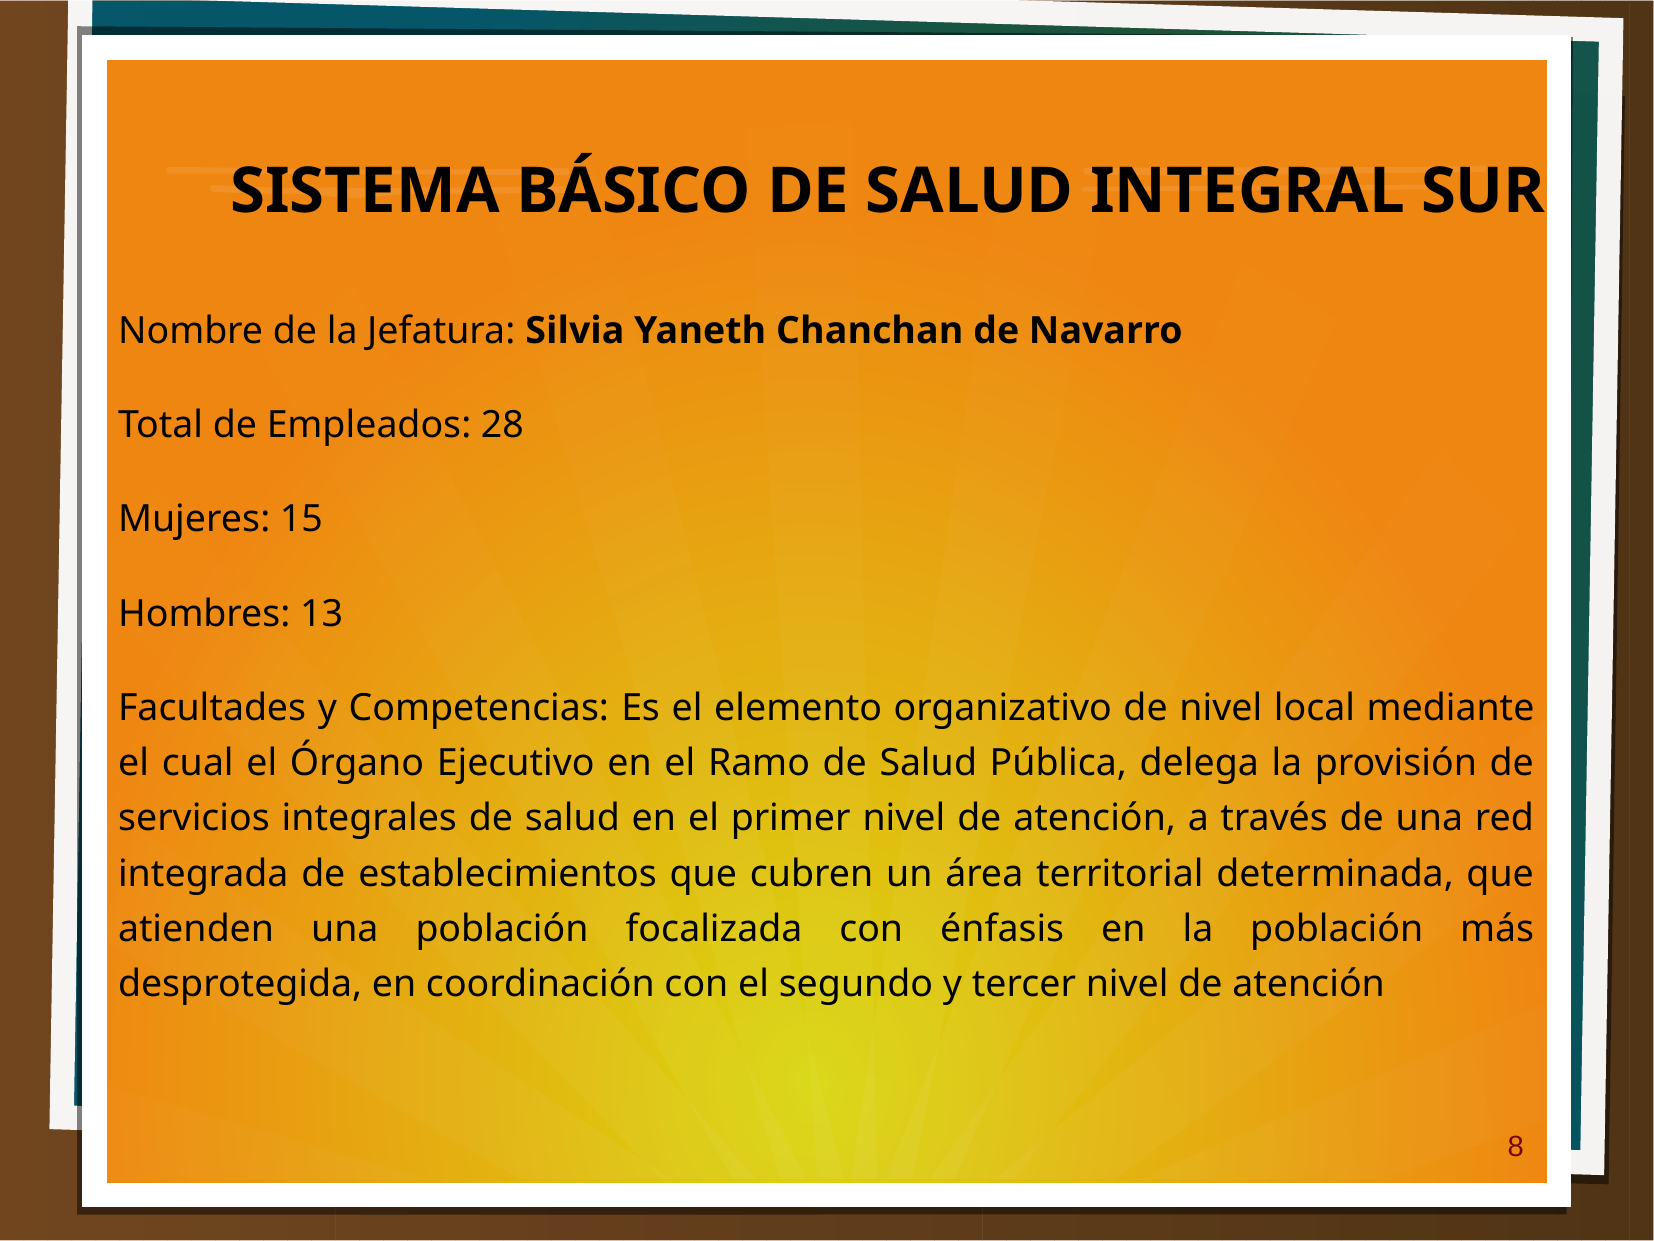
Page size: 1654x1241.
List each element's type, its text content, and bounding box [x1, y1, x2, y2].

title SISTEMA BÁSICO DE SALUD INTEGRAL SUR [224, 30, 1553, 246]
text_box Nombre de la Jefatura: Silvia Yaneth Chanchan de Navarro Total de Empleados: 28 Mujeres: 15 Hombres: 13 Facultades y Competencias: Es el elemento organizativo de nivel local mediante el cual el Órgano Ejecutivo en el Ramo de Salud Pública, delega la provisión de servicios integrales de salud en el primer nivel de atención, a través de una red integrada de establecimientos que cubren un área territorial determinada, que atienden una población focalizada con énfasis en la población más desprotegida, en coordinación con el segundo y tercer nivel de atención [118, 299, 1536, 1019]
